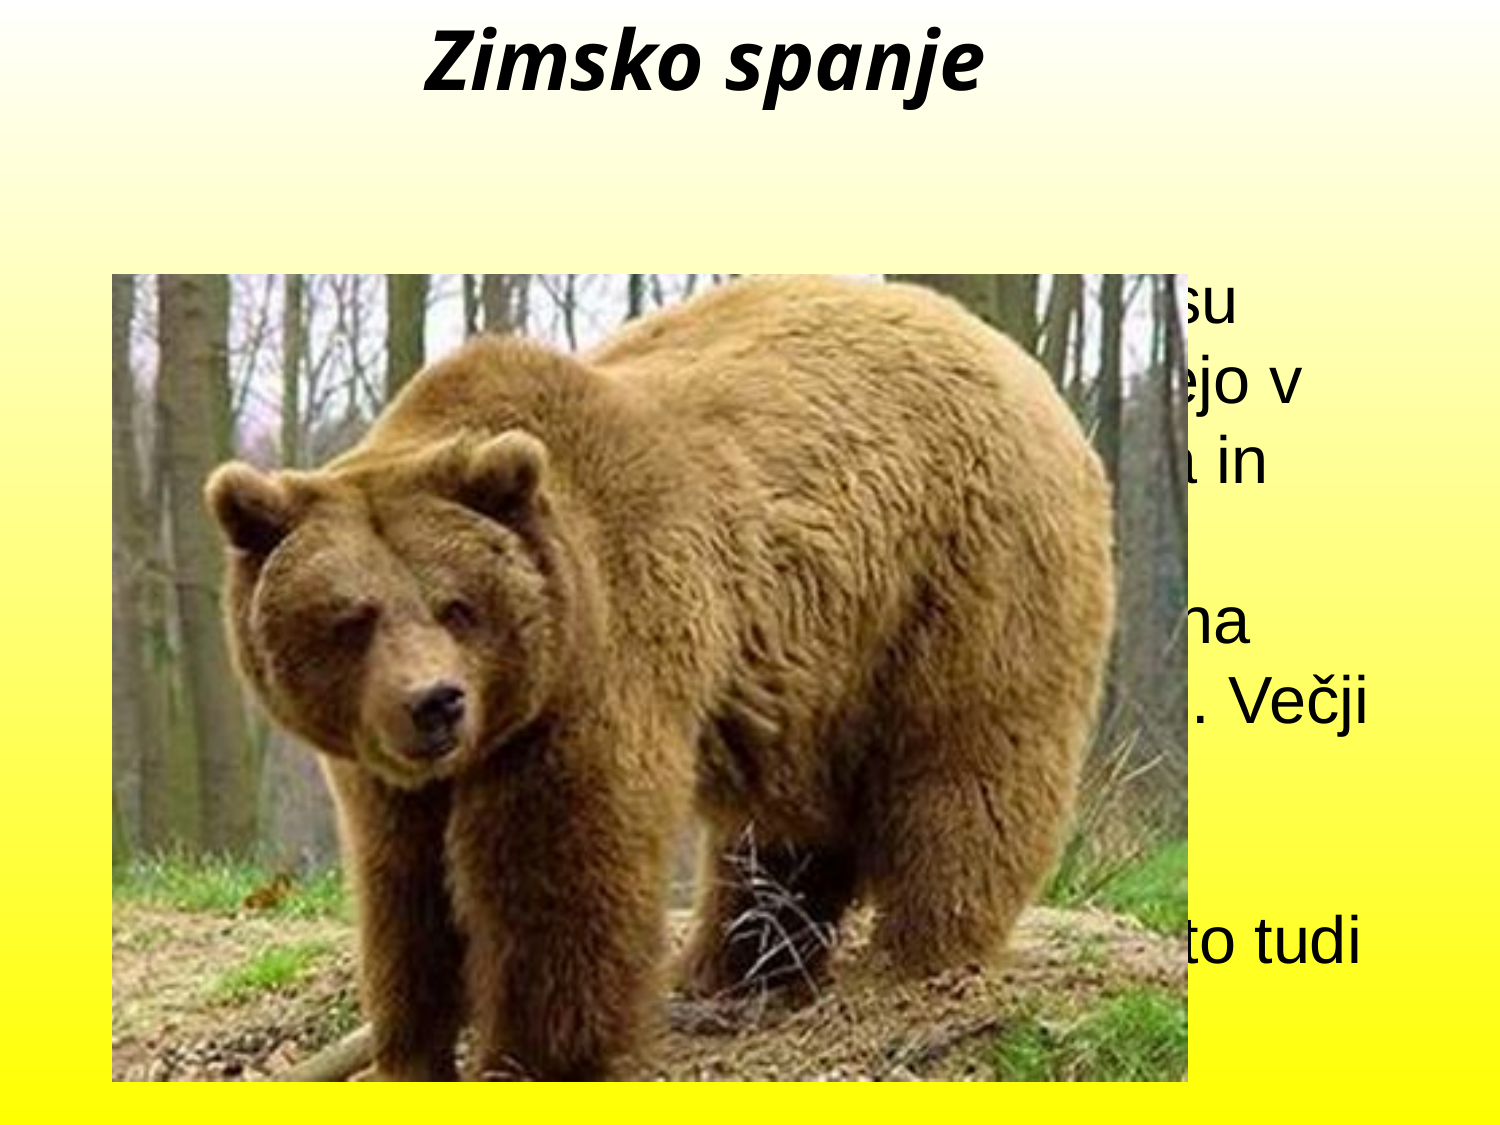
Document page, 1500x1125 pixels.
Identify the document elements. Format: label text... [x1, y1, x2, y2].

picture [112, 274, 1188, 1082]
text_box Zimsko spanje [137, 0, 1275, 249]
text_box Mnogi sesalci v hladnem letnem času varčujejo z energijo, tako da zapadejo v zimsko spanje. Telesna temperatura in presnova se jim močno znižata. V takšnem stanju se postijo, živijo pa na račun nakopičenih maščobnih zalog. Večji sesalci (medved) ne pozna pravega zimskega spanja, saj ostaja njihova telesna temperatura visoka in se zato tudi hitro prebudijo. [62, 249, 1413, 993]
